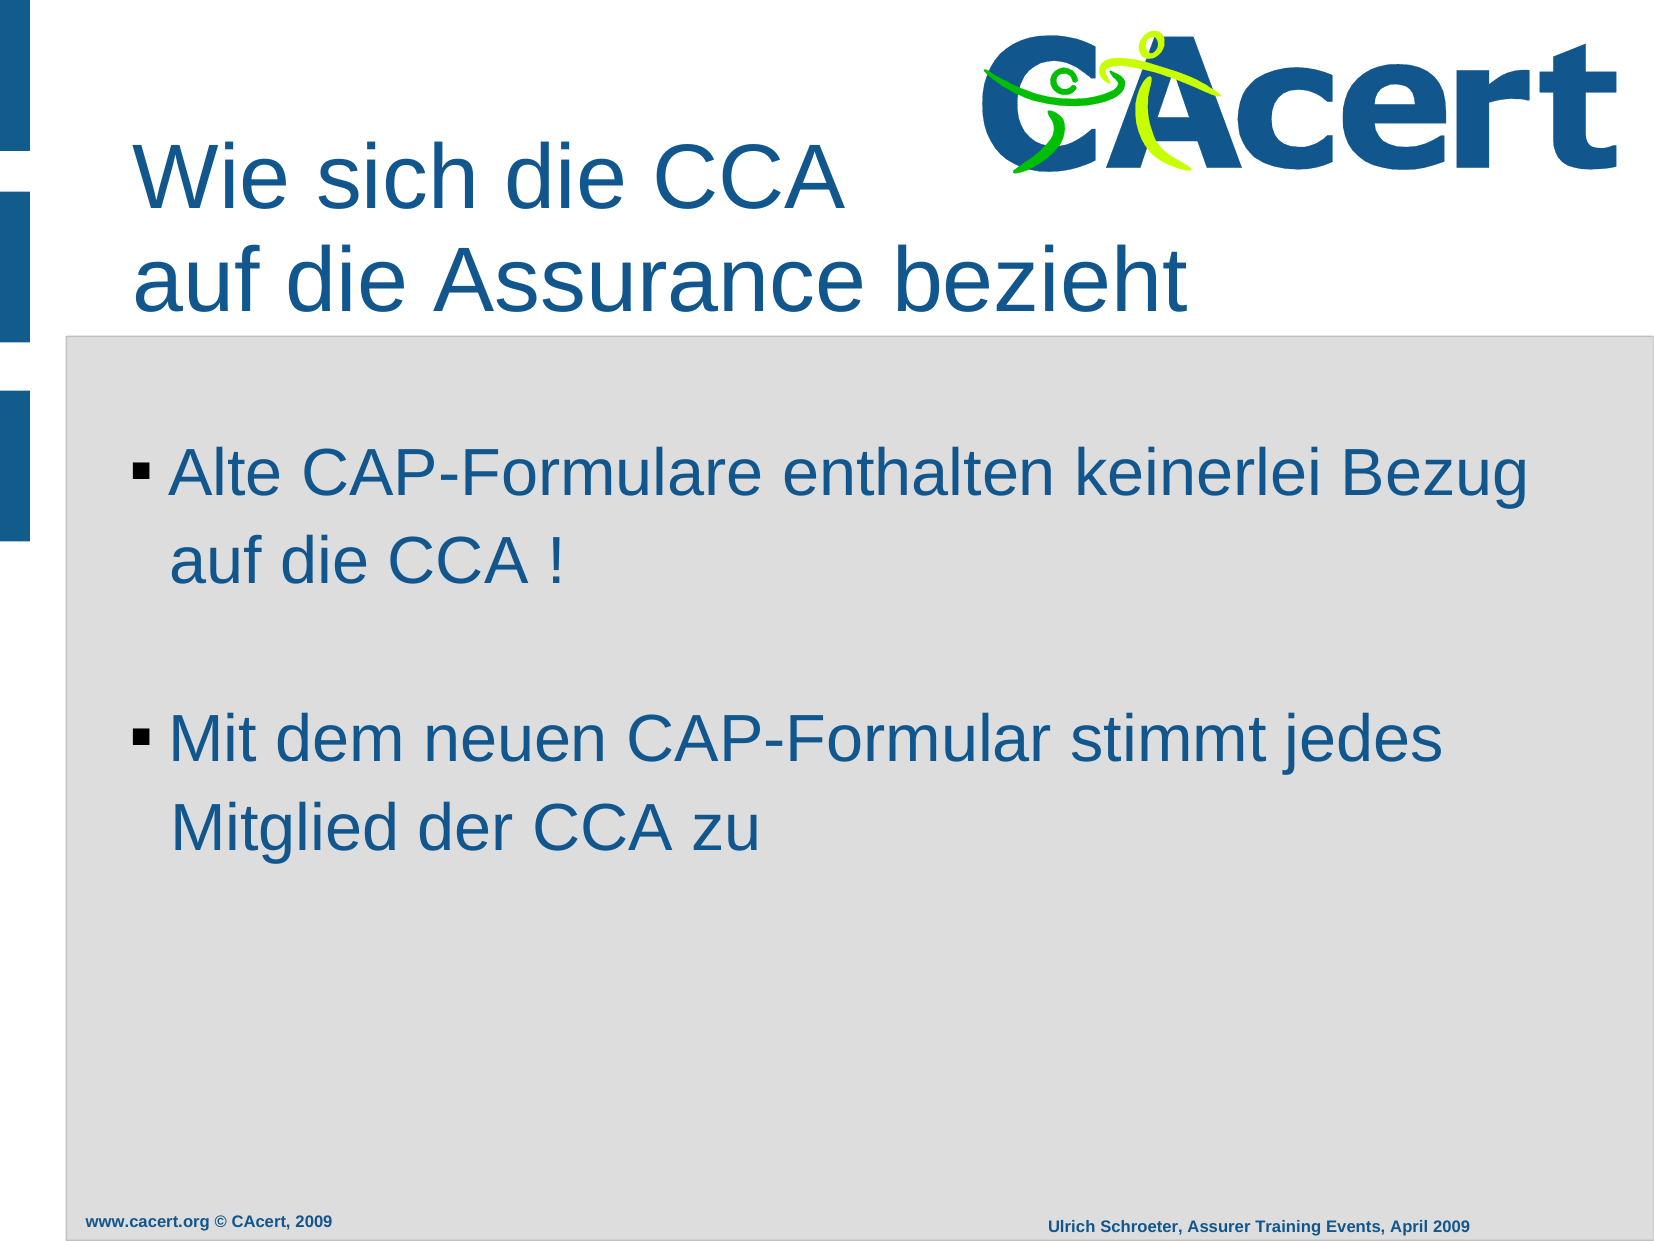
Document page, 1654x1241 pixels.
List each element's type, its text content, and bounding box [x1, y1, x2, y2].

text_box Wie sich die CCA auf die Assurance bezieht [118, 118, 1205, 339]
text_box Alte CAP-Formulare enthalten keinerlei Bezug auf die CCA ! Mit dem neuen CAP-Formular stimmt jedes Mitglied der CCA zu [118, 413, 1597, 961]
